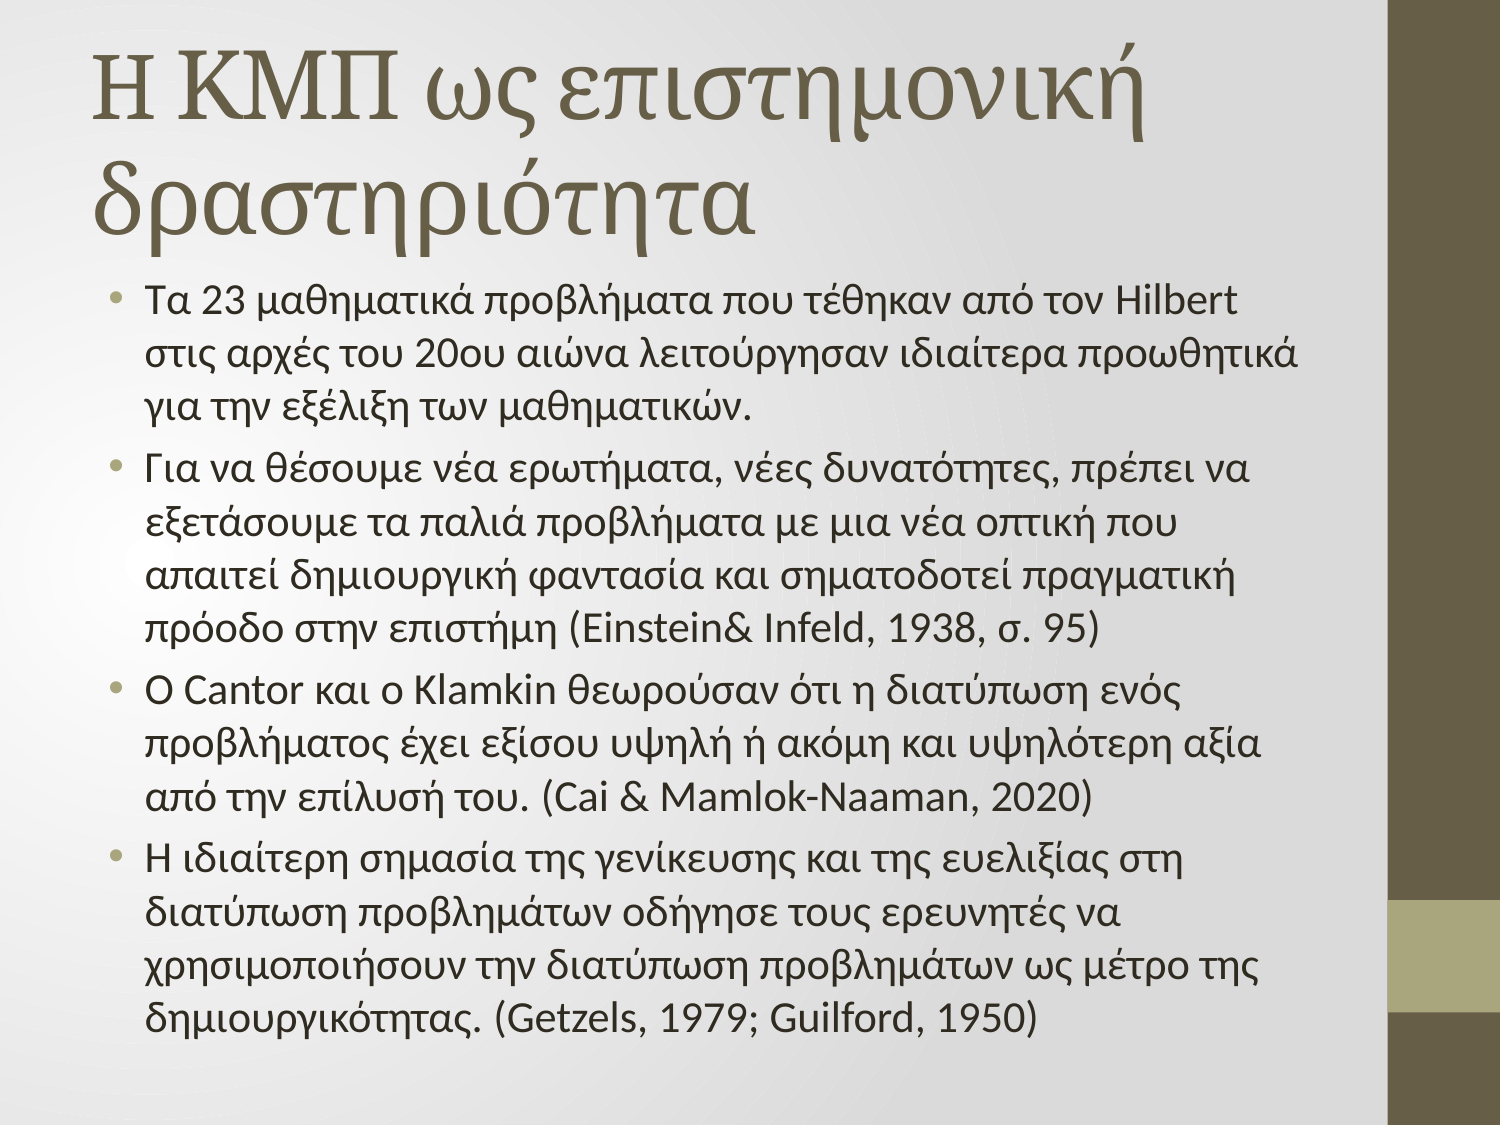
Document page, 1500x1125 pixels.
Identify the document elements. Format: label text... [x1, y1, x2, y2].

title H ΚΜΠ ως επιστημονική δραστηριότητα [75, 45, 1325, 233]
list Τα 23 μαθηματικά προβλήματα που τέθηκαν από τον Hilbert στις αρχές του 20ου αιώνα λειτούργησαν ιδιαίτερα προωθητικά για την εξέλιξη των μαθηματικών. Για να θέσουμε νέα ερωτήματα, νέες δυνατότητες, πρέπει να εξετάσουμε τα παλιά προβλήματα με μια νέα οπτική που απαιτεί δημιουργική φαντασία και σηματοδοτεί πραγματική πρόοδο στην επιστήμη (Einstein& Infeld, 1938, σ. 95) Ο Cantor και ο Klamkin θεωρούσαν ότι η διατύπωση ενός προβλήματος έχει εξίσου υψηλή ή ακόμη και υψηλότερη αξία από την επίλυσή του. (Cai & Mamlok-Naaman, 2020) Η ιδιαίτερη σημασία της γενίκευσης και της ευελιξίας στη διατύπωση προβλημάτων οδήγησε τους ερευνητές να χρησιμοποιήσουν την διατύπωση προβλημάτων ως μέτρο της δημιουργικότητας. (Getzels, 1979; Guilford, 1950) [75, 262, 1325, 1050]
